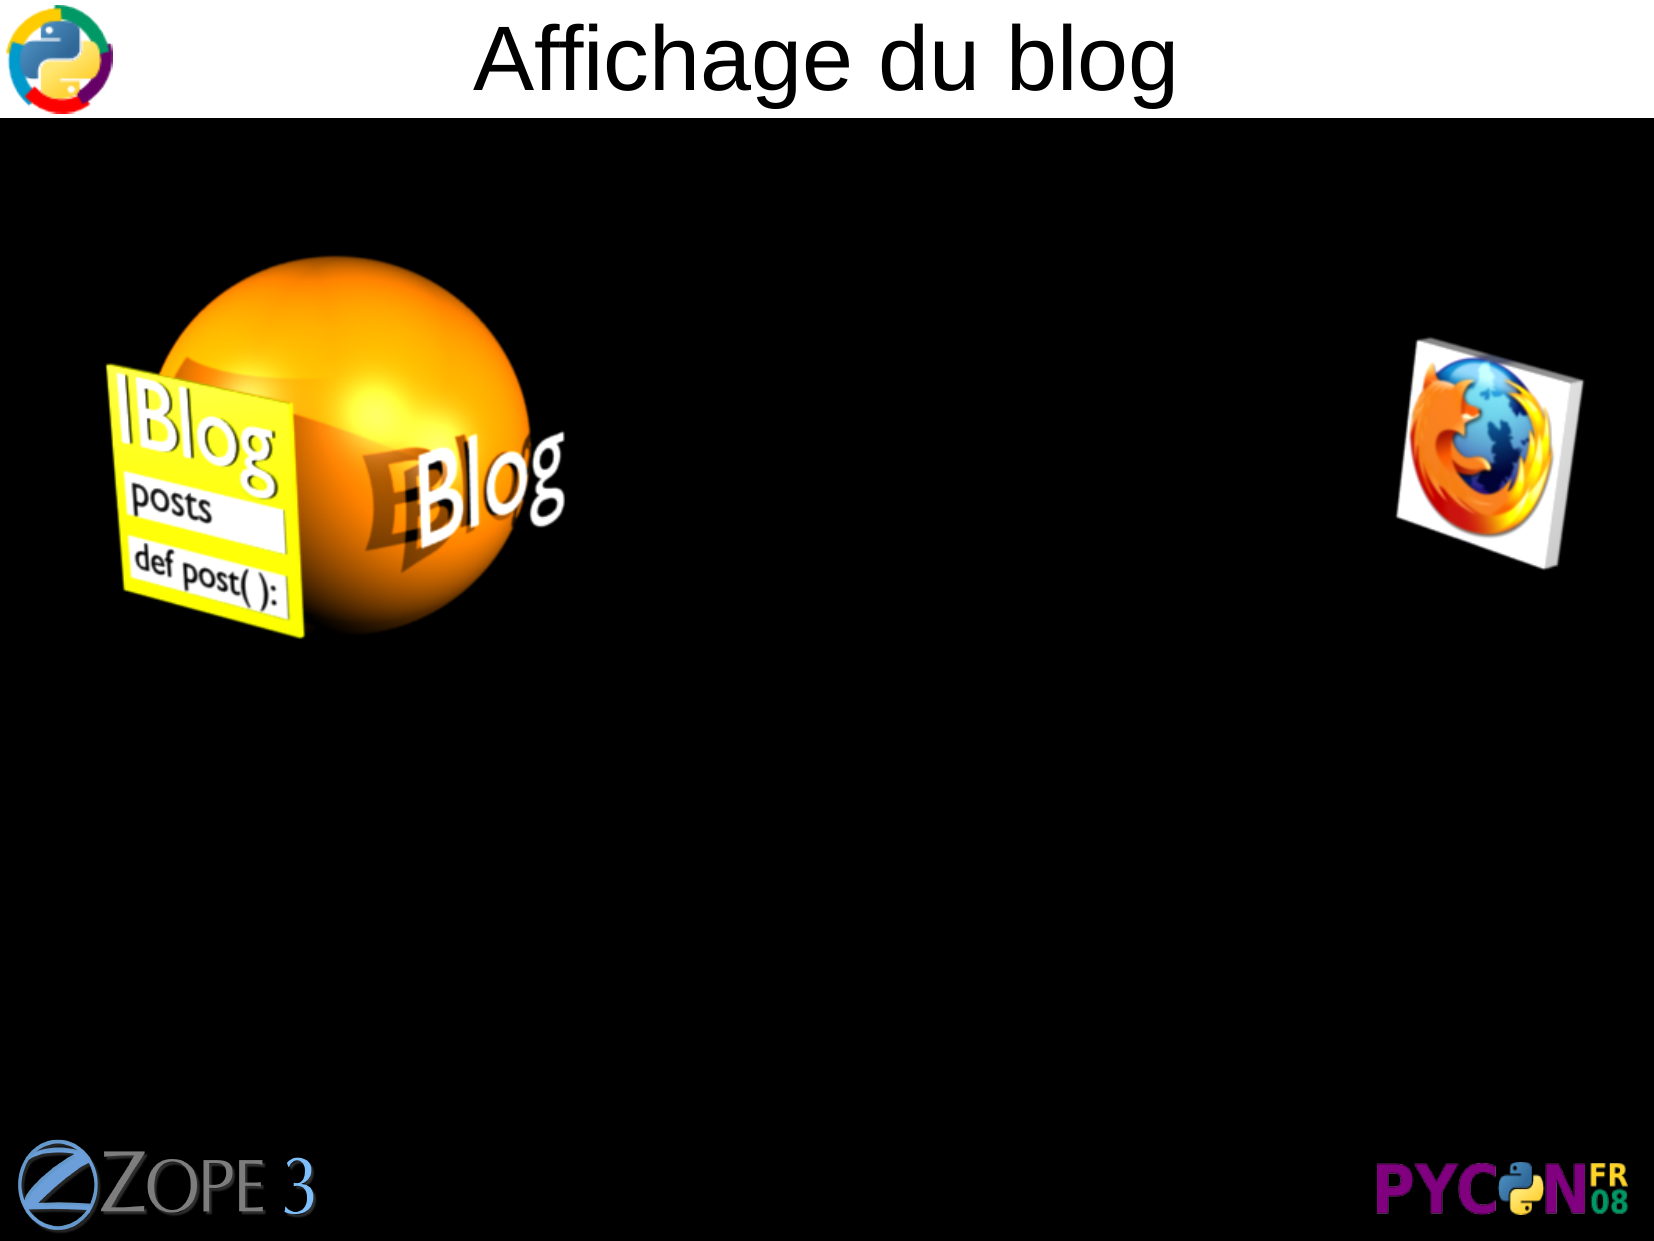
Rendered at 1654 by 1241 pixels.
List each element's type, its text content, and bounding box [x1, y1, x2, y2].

title Affichage du blog [82, 0, 1571, 119]
picture [52, 134, 1616, 1072]
picture [1377, 1162, 1628, 1215]
picture [6, 5, 82, 114]
